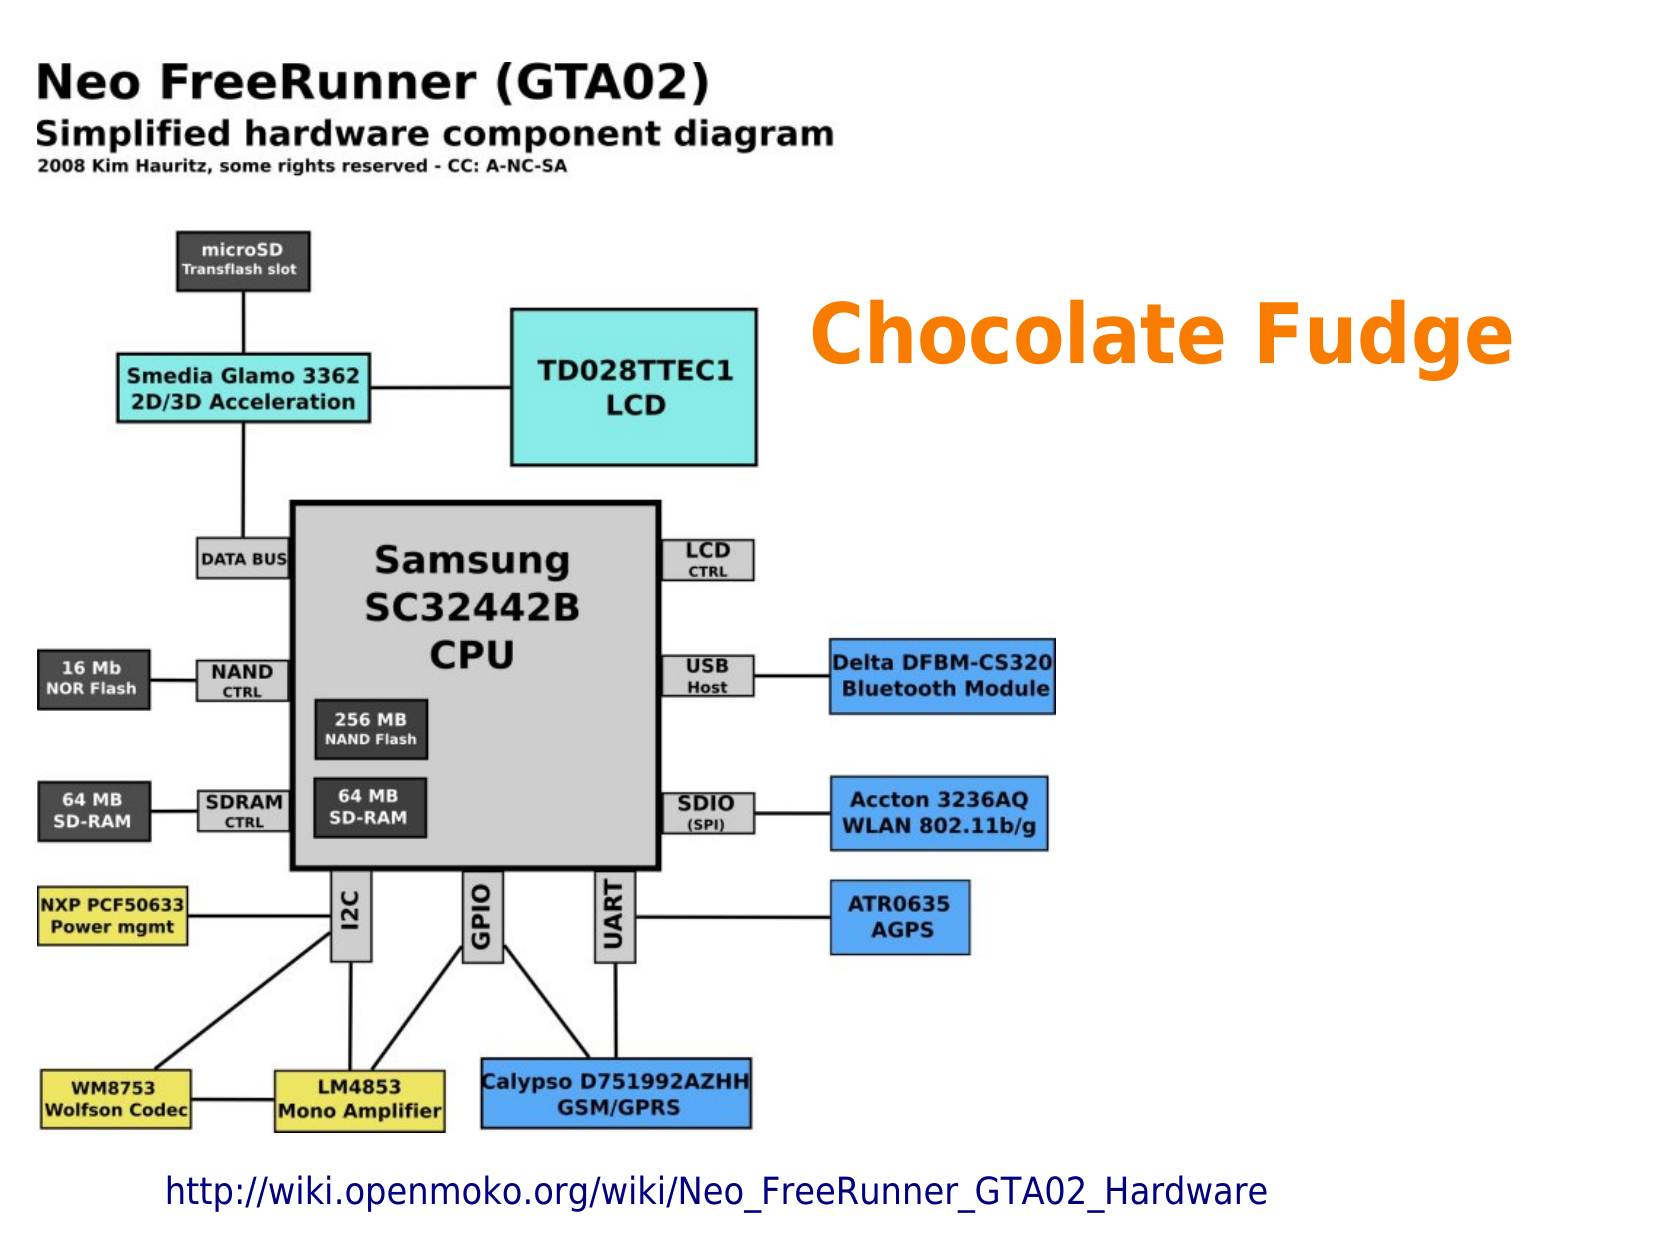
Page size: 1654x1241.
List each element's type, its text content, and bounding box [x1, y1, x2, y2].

text_box Chocolate Fudge [787, 278, 1538, 488]
picture [37, 62, 1056, 1133]
text_box http://wiki.openmoko.org/wiki/Neo_FreeRunner_GTA02_Hardware [150, 1162, 1463, 1241]
